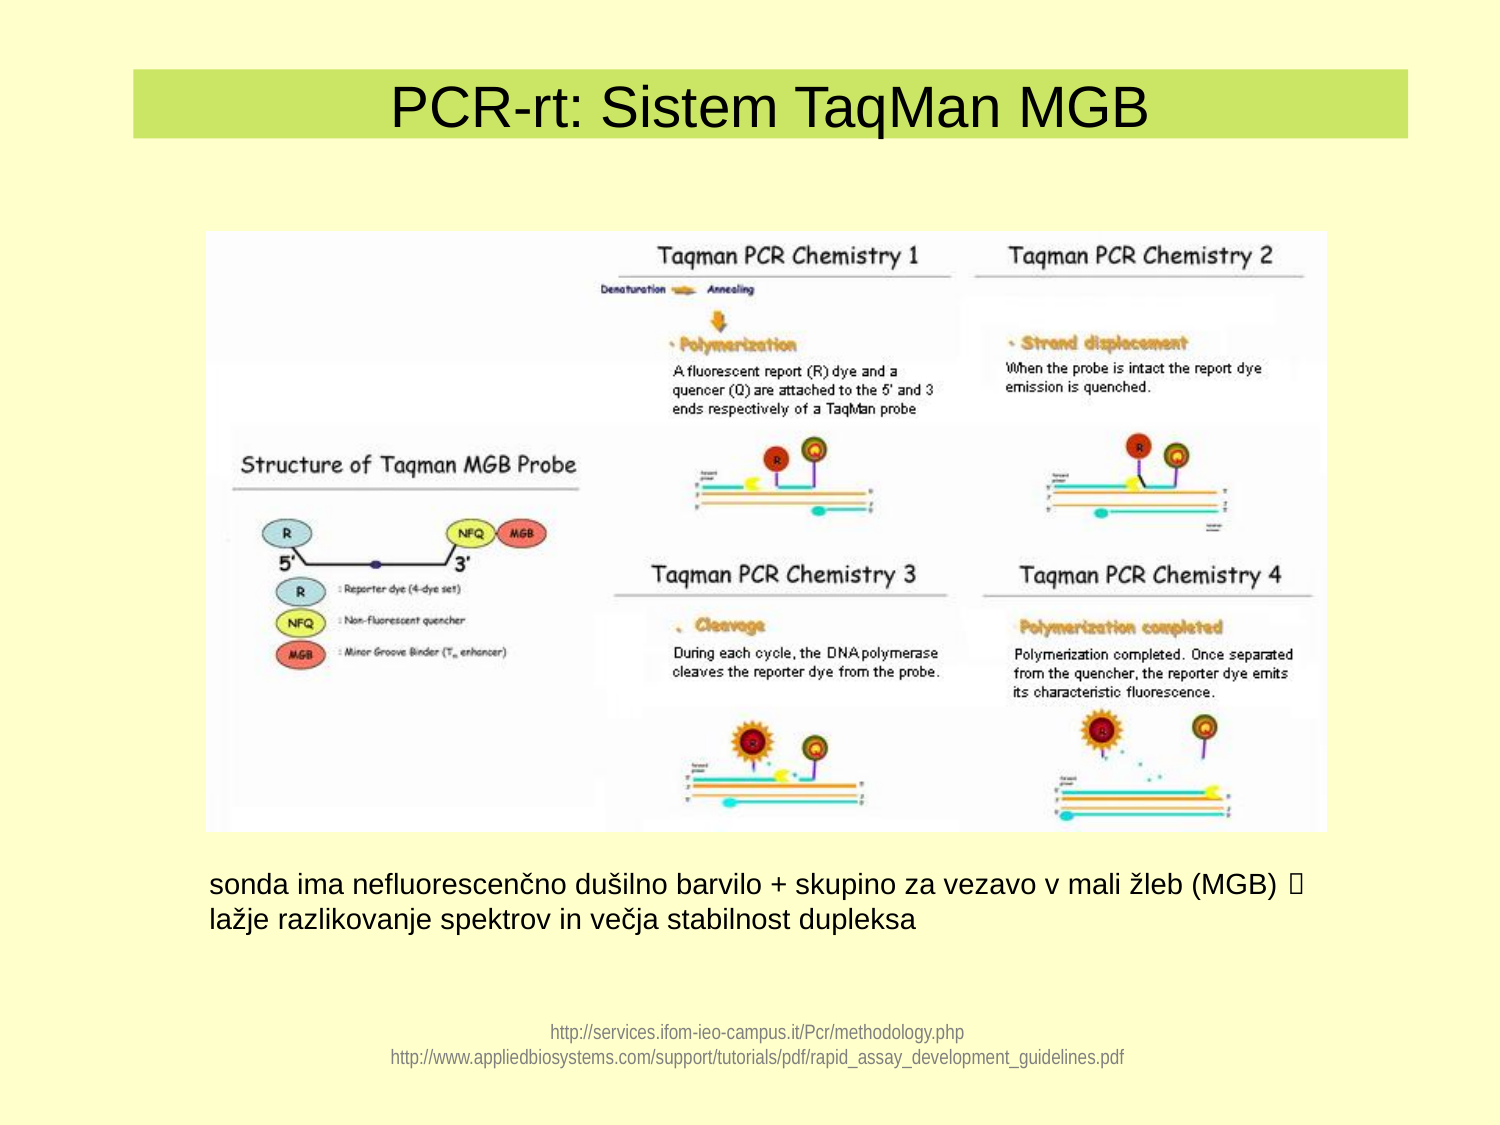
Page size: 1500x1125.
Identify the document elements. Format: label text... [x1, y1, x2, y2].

text_box sonda ima nefluorescenčno dušilno barvilo + skupino za vezavo v mali žleb (MGB)  lažje razlikovanje spektrov in večja stabilnost dupleksa [194, 857, 1329, 943]
picture [206, 231, 1327, 832]
text_box PCR-rt: Sistem TaqMan MGB [133, 69, 1409, 139]
text_box http://services.ifom-ieo-campus.it/Pcr/methodology.php http://www.appliedbiosystems.com/support/tutorials/pdf/rapid_assay_development_guidelines.pdf [375, 1011, 1140, 1077]
